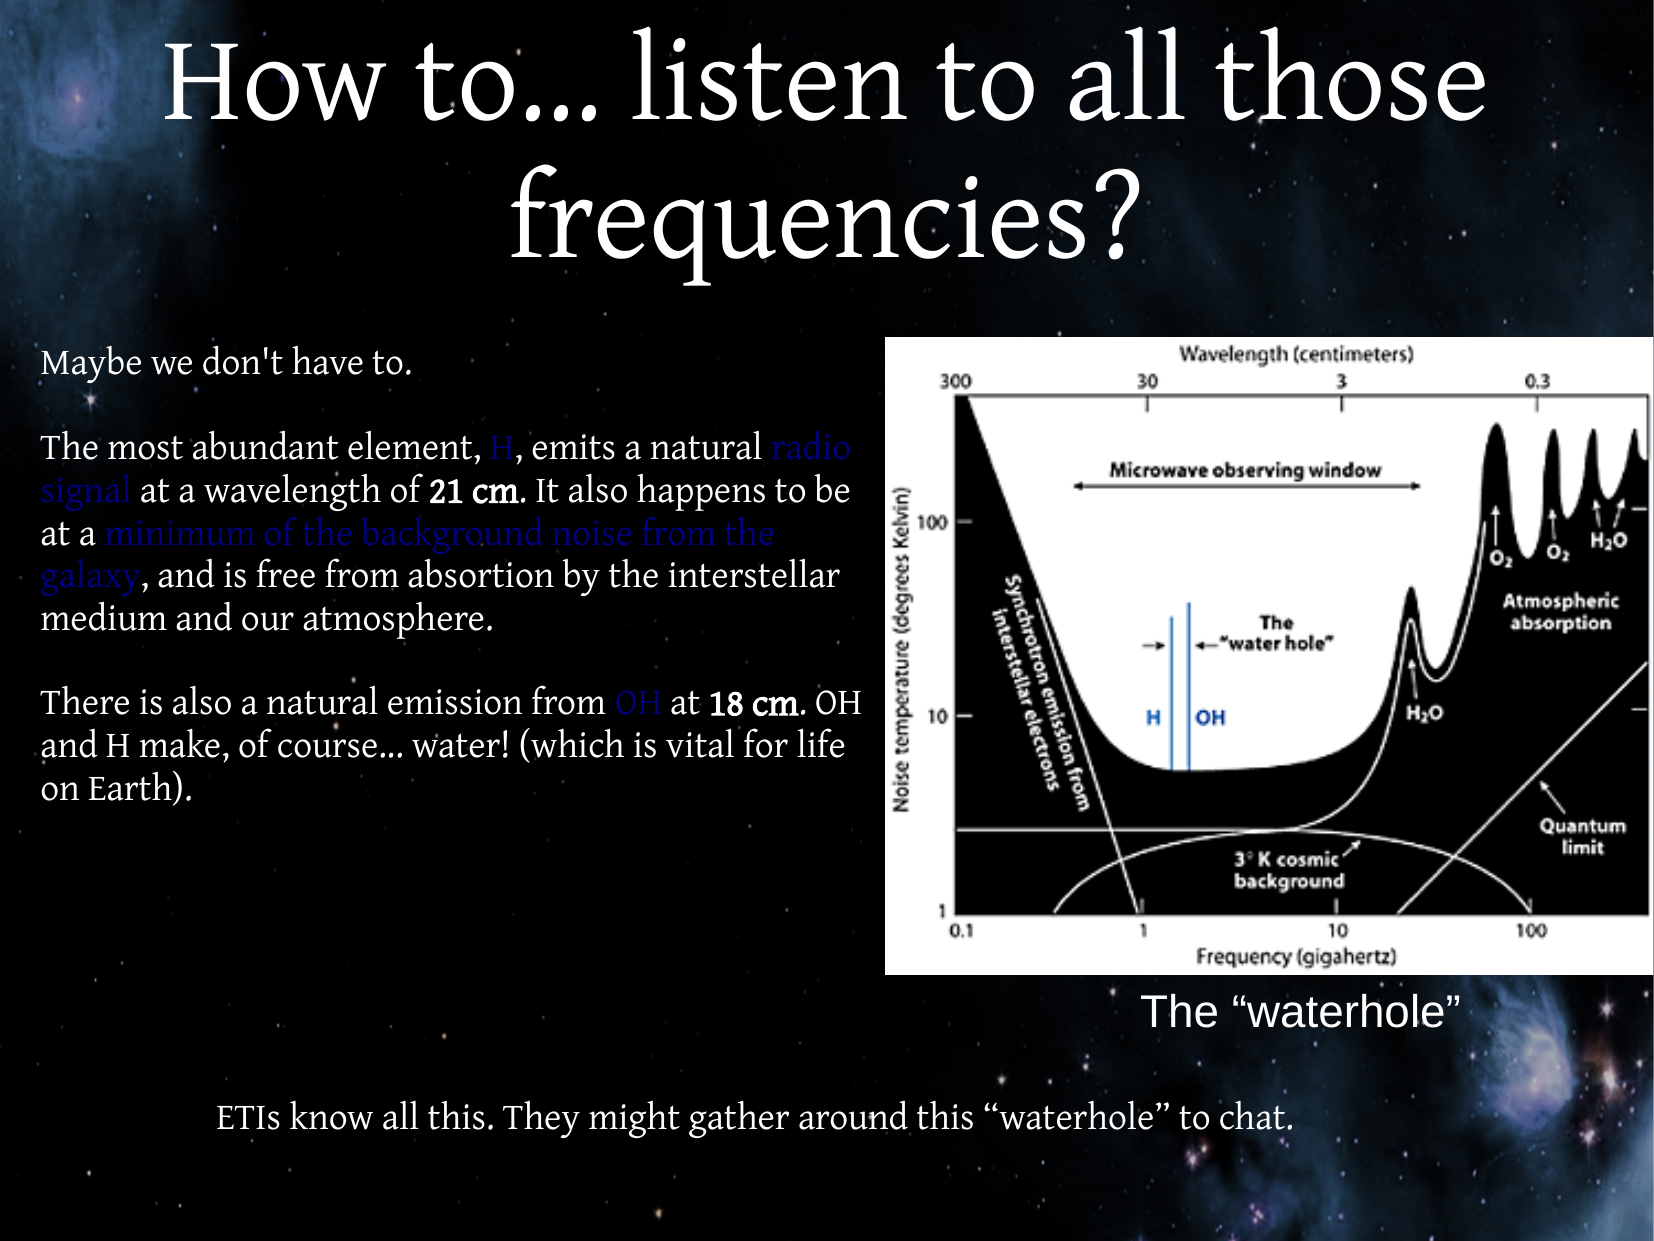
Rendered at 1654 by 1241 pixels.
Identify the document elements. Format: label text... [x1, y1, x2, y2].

text_box The “waterhole” [1125, 978, 1538, 1070]
title How to... listen to all those frequencies? [82, 9, 1571, 297]
picture [0, 0, 1654, 1241]
text_box Maybe we don't have to. The most abundant element, H, emits a natural radio signal at a wavelength of 21 cm. It also happens to be at a minimum of the background noise from the galaxy, and is free from absortion by the interstellar medium and our atmosphere. There is also a natural emission from OH at 18 cm. OH and H make, of course... water! (which is vital for life on Earth). [25, 335, 889, 1053]
text_box ETIs know all this. They might gather around this “waterhole” to chat. [201, 1089, 1501, 1226]
